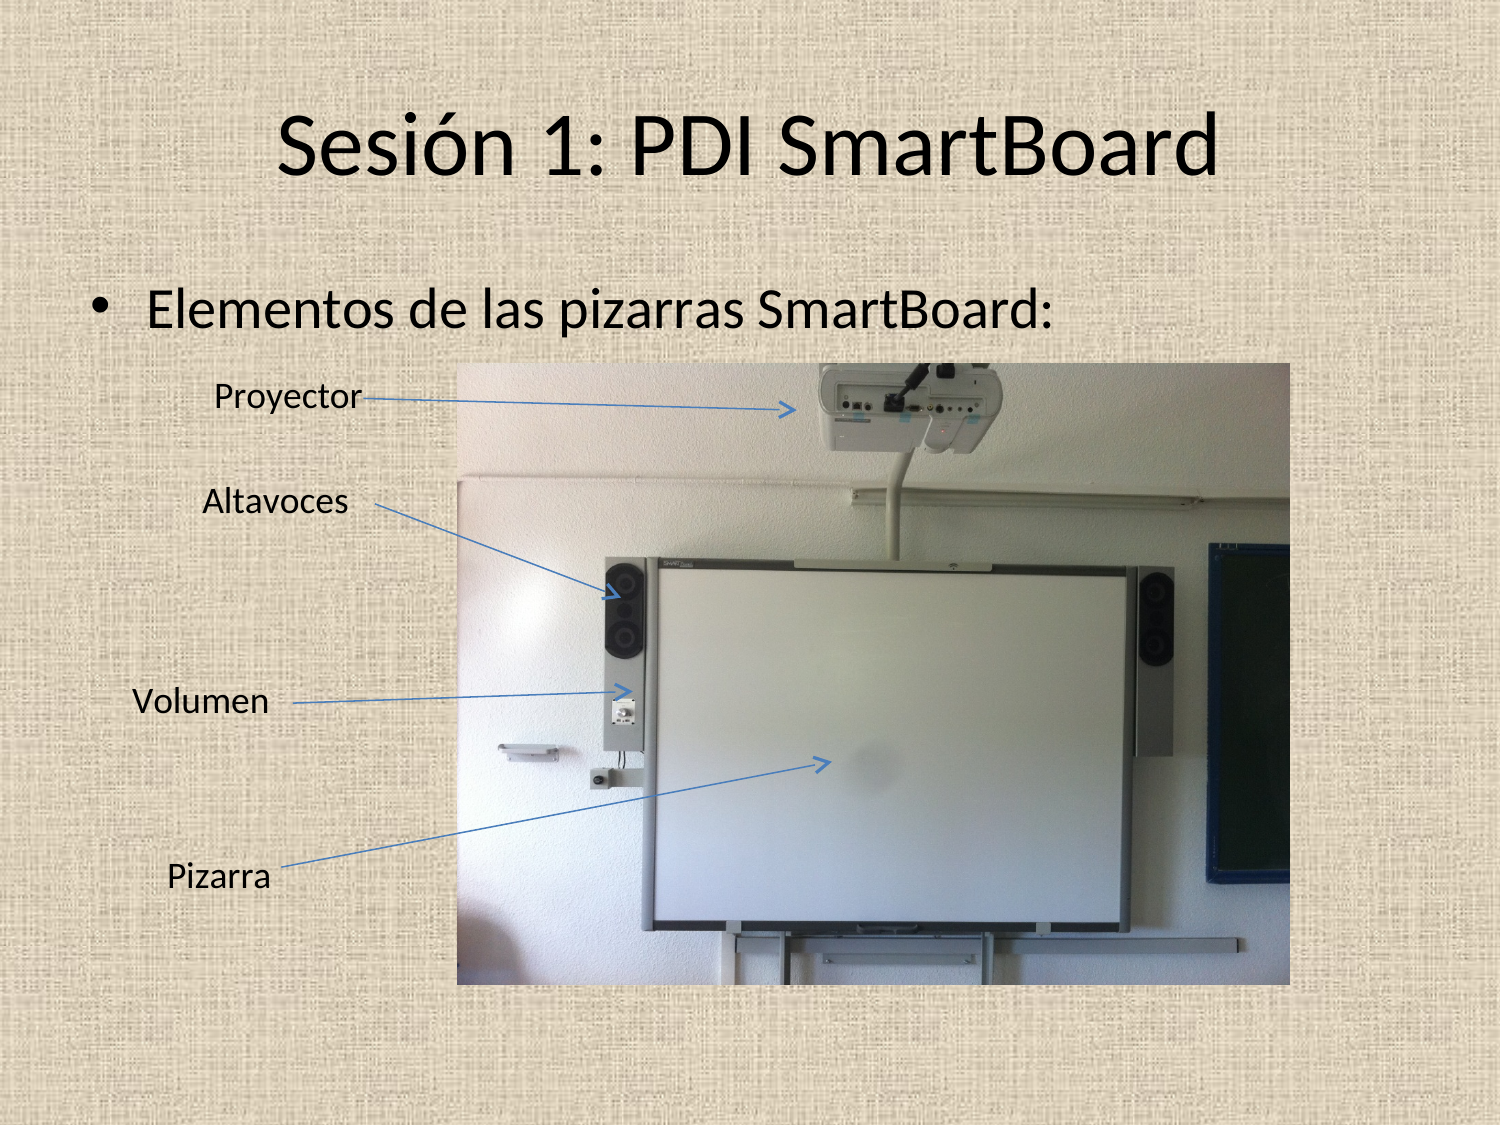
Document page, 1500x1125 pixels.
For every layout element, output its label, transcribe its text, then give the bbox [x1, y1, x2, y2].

picture [0, 0, 1500, 1125]
title Sesión 1: PDI SmartBoard [75, 45, 1426, 233]
text_box Volumen [117, 667, 285, 729]
list Elementos de las pizarras SmartBoard: [75, 262, 1426, 1005]
text_box Altavoces [187, 468, 365, 530]
text_box Proyector [199, 363, 378, 424]
text_box Pizarra [152, 843, 288, 905]
